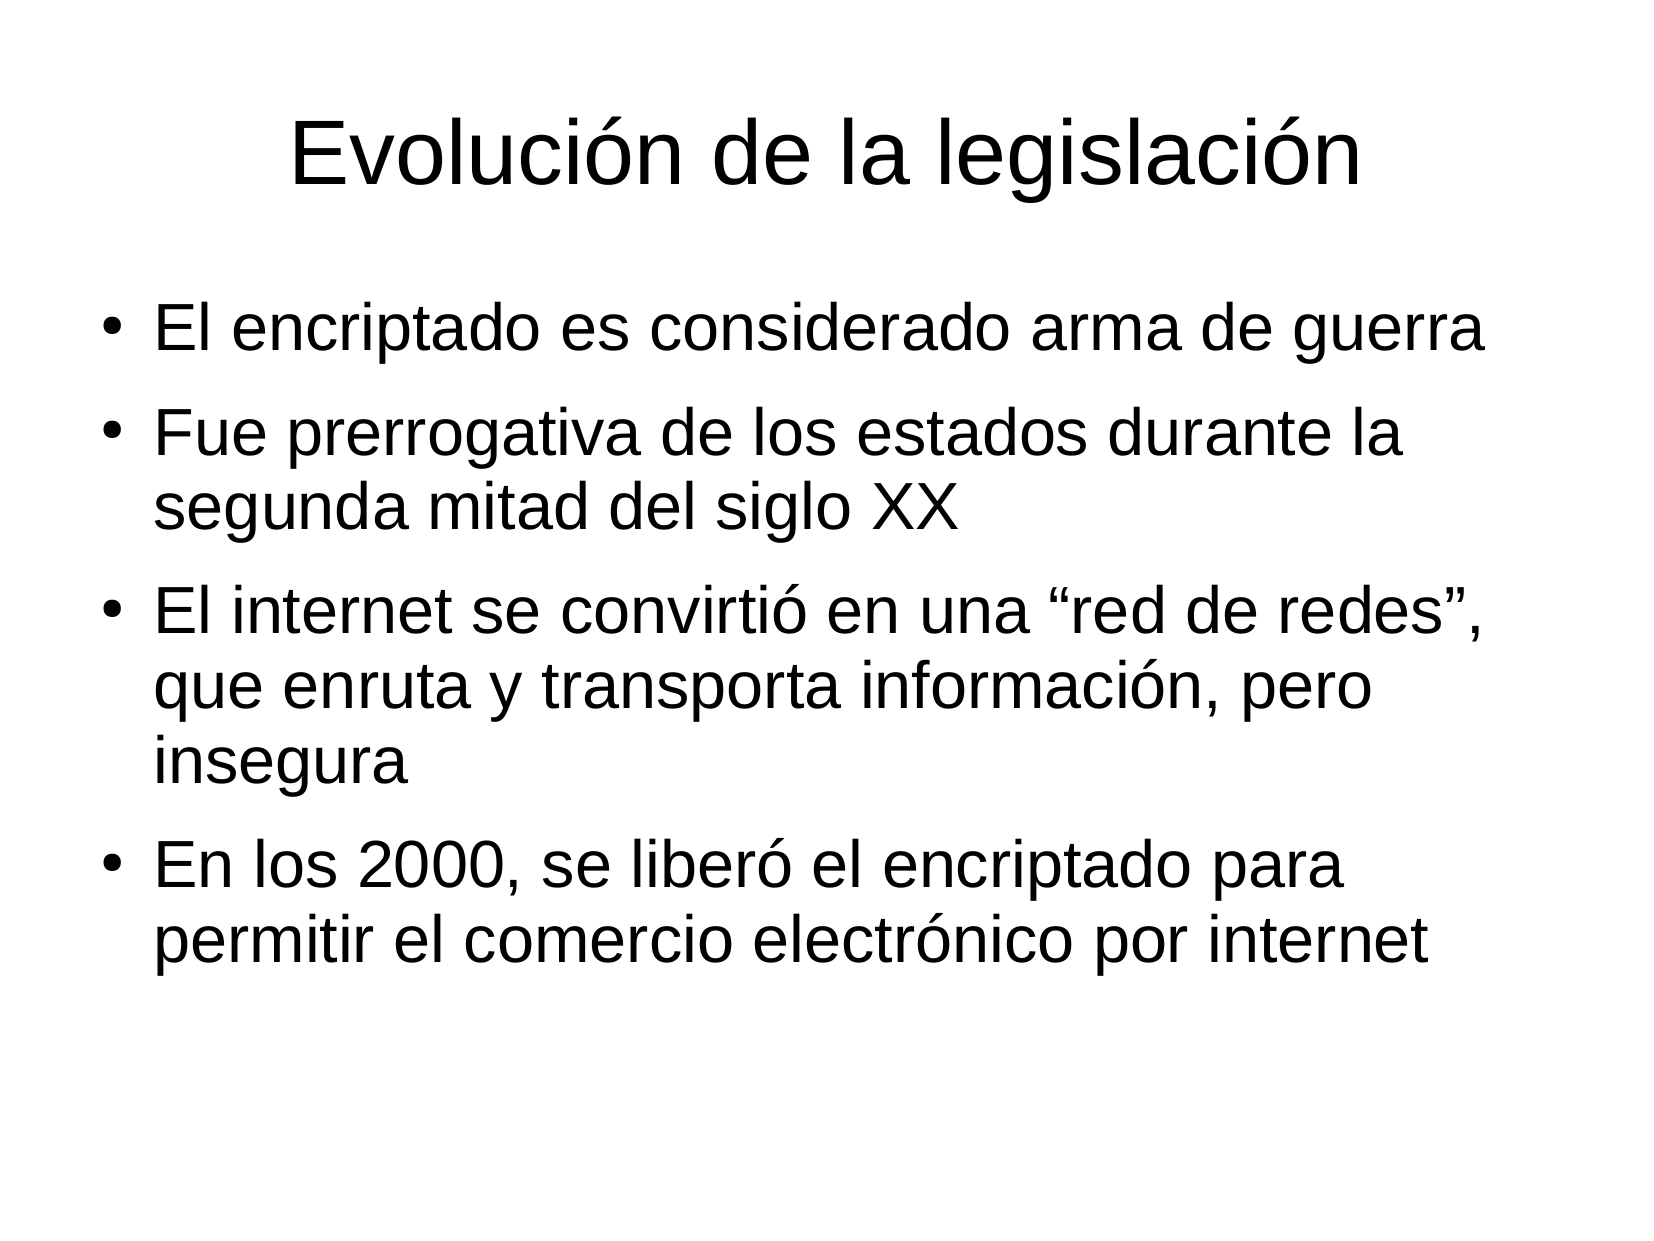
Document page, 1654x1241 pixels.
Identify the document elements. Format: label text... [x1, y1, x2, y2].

title Evolución de la legislación [82, 49, 1571, 257]
list El encriptado es considerado arma de guerra Fue prerrogativa de los estados durante la segunda mitad del siglo XX El internet se convirtió en una “red de redes”, que enruta y transporta información, pero insegura En los 2000, se liberó el encriptado para permitir el comercio electrónico por internet [82, 290, 1538, 1010]
